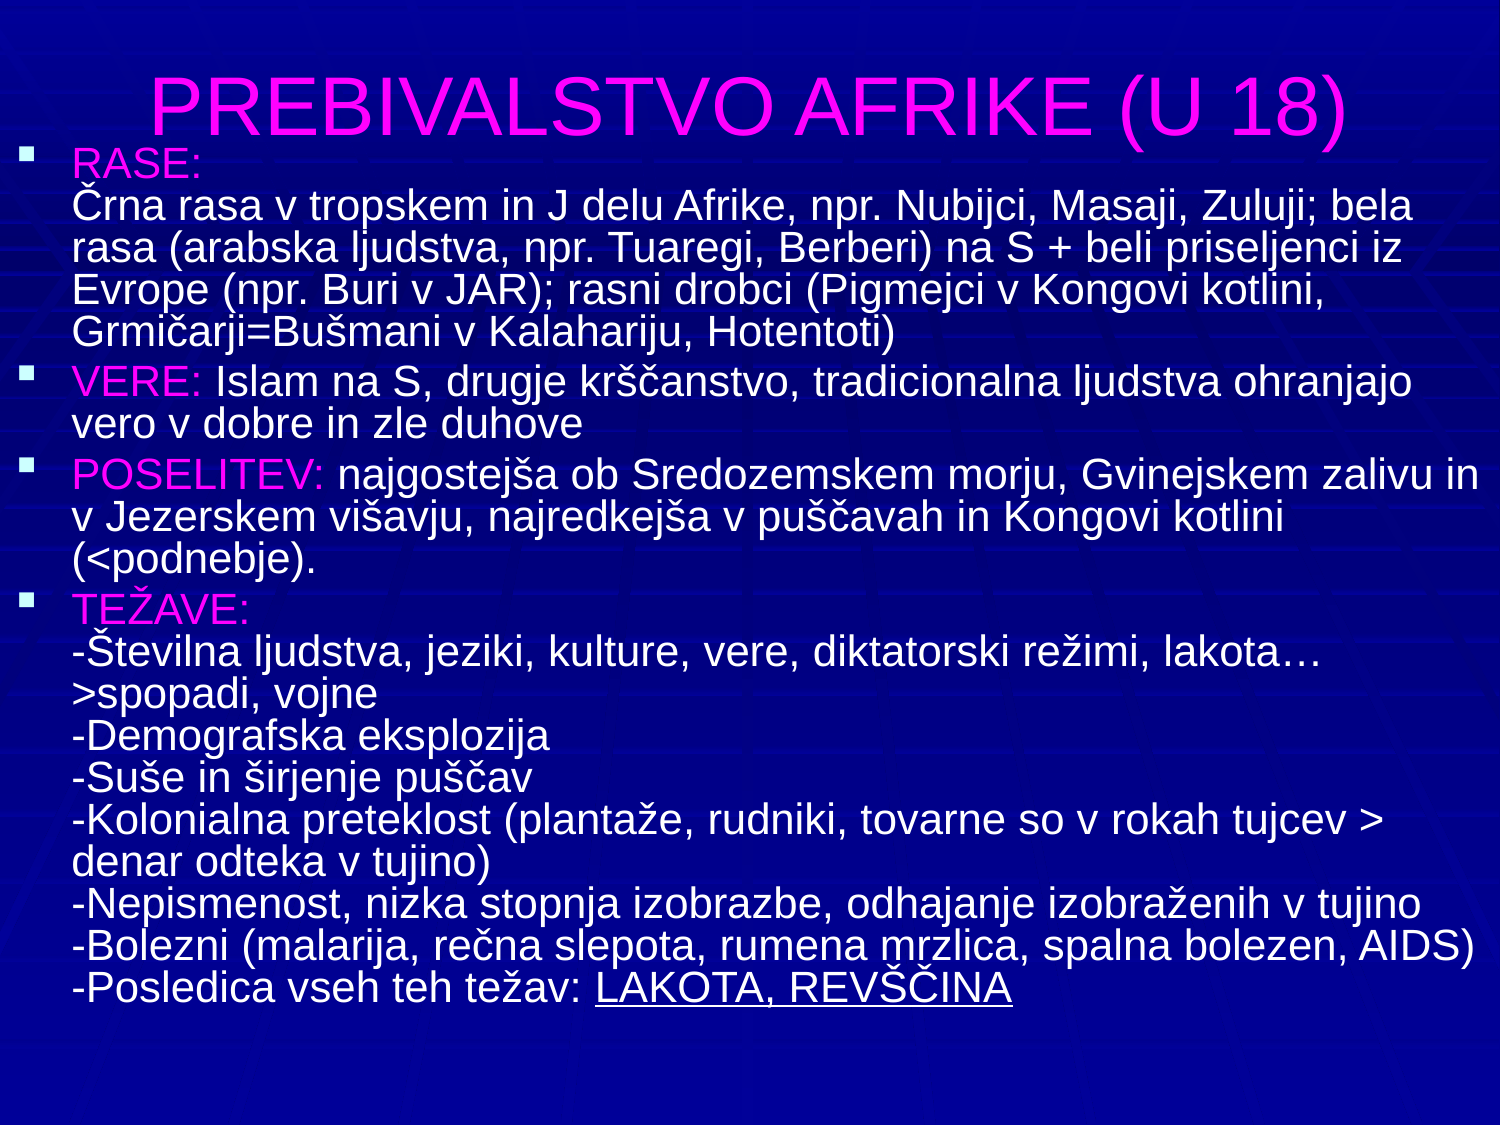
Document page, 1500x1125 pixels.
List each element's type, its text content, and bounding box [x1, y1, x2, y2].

list RASE: Črna rasa v tropskem in J delu Afrike, npr. Nubijci, Masaji, Zuluji; bela rasa (arabska ljudstva, npr. Tuaregi, Berberi) na S + beli priseljenci iz Evrope (npr. Buri v JAR); rasni drobci (Pigmejci v Kongovi kotlini, Grmičarji=Bušmani v Kalahariju, Hotentoti) VERE: Islam na S, drugje krščanstvo, tradicionalna ljudstva ohranjajo vero v dobre in zle duhove POSELITEV: najgostejša ob Sredozemskem morju, Gvinejskem zalivu in v Jezerskem višavju, najredkejša v puščavah in Kongovi kotlini (<podnebje). TEŽAVE: -Številna ljudstva, jeziki, kulture, vere, diktatorski režimi, lakota…>spopadi, vojne -Demografska eksplozija -Suše in širjenje puščav -Kolonialna preteklost (plantaže, rudniki, tovarne so v rokah tujcev > denar odteka v tujino) -Nepismenost, nizka stopnja izobrazbe, odhajanje izobraženih v tujino -Bolezni (malarija, rečna slepota, rumena mrzlica, spalna bolezen, AIDS) -Posledica vseh teh težav: LAKOTA, REVŠČINA [0, 137, 1500, 1125]
title PREBIVALSTVO AFRIKE (U 18) [74, 44, 1425, 137]
